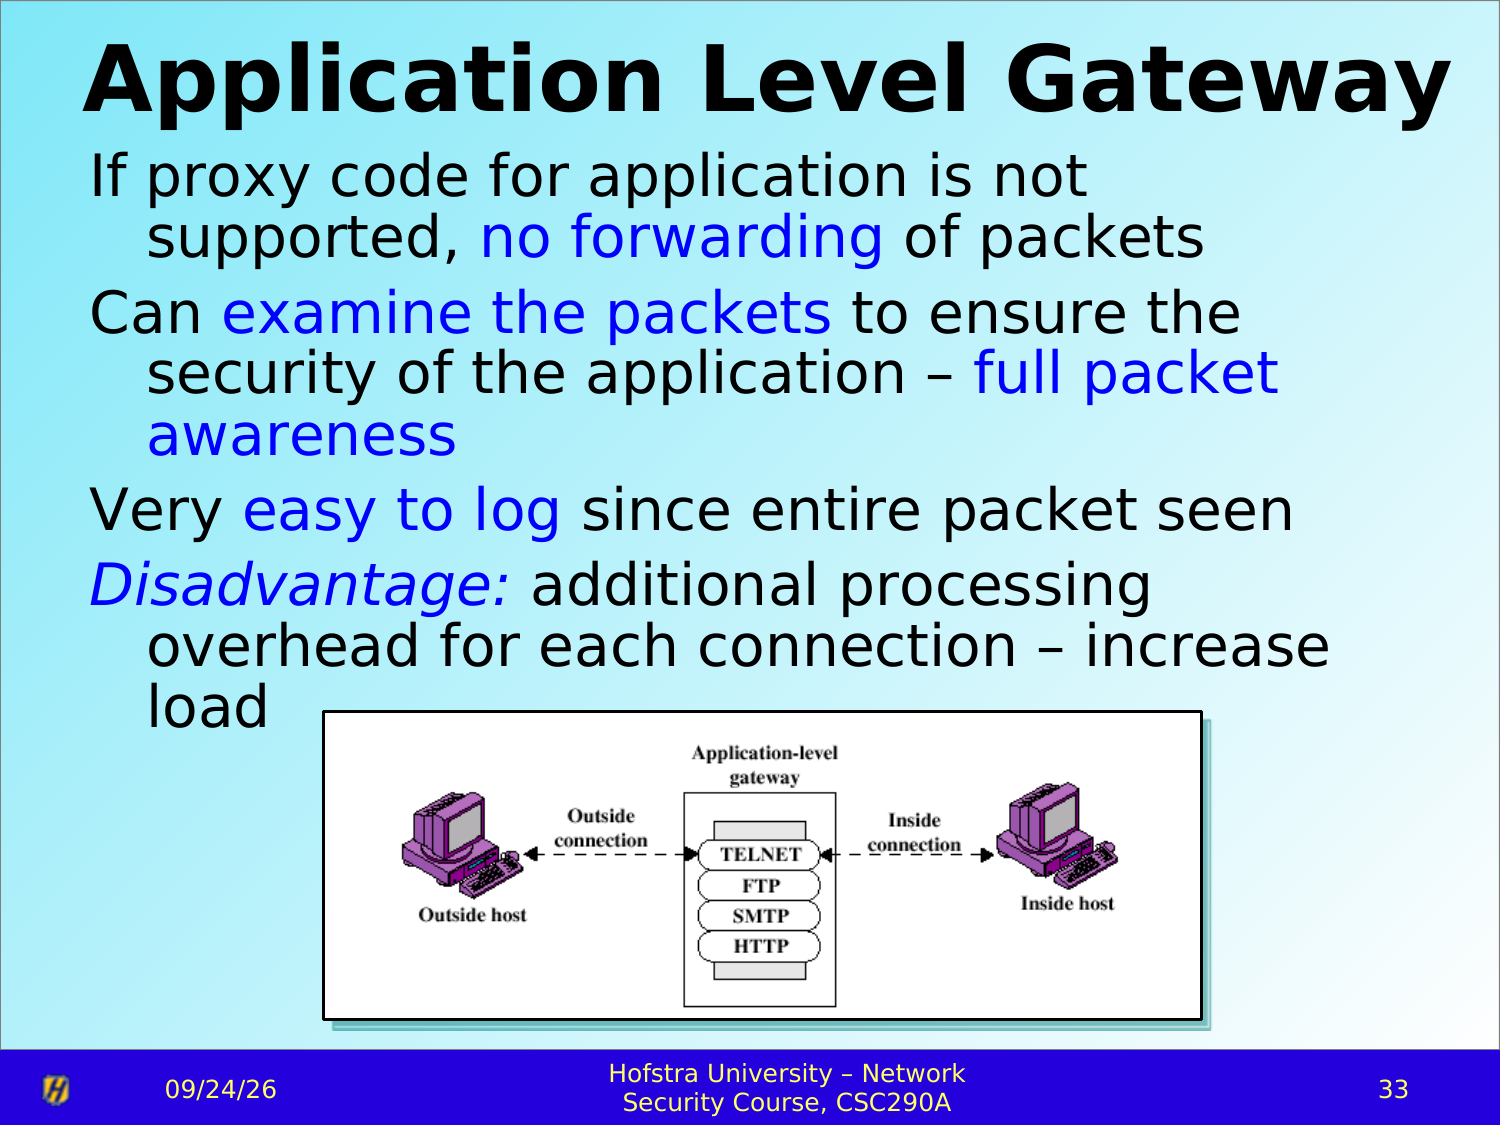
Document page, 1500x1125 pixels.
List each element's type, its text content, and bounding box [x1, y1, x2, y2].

picture [325, 712, 1201, 1019]
picture [37, 1072, 76, 1110]
title Application Level Gateway [37, 14, 1500, 141]
list If proxy code for application is not supported, no forwarding of packets Can examine the packets to ensure the security of the application – full packet awareness Very easy to log since entire packet seen Disadvantage: additional processing overhead for each connection – increase load [75, 140, 1426, 755]
